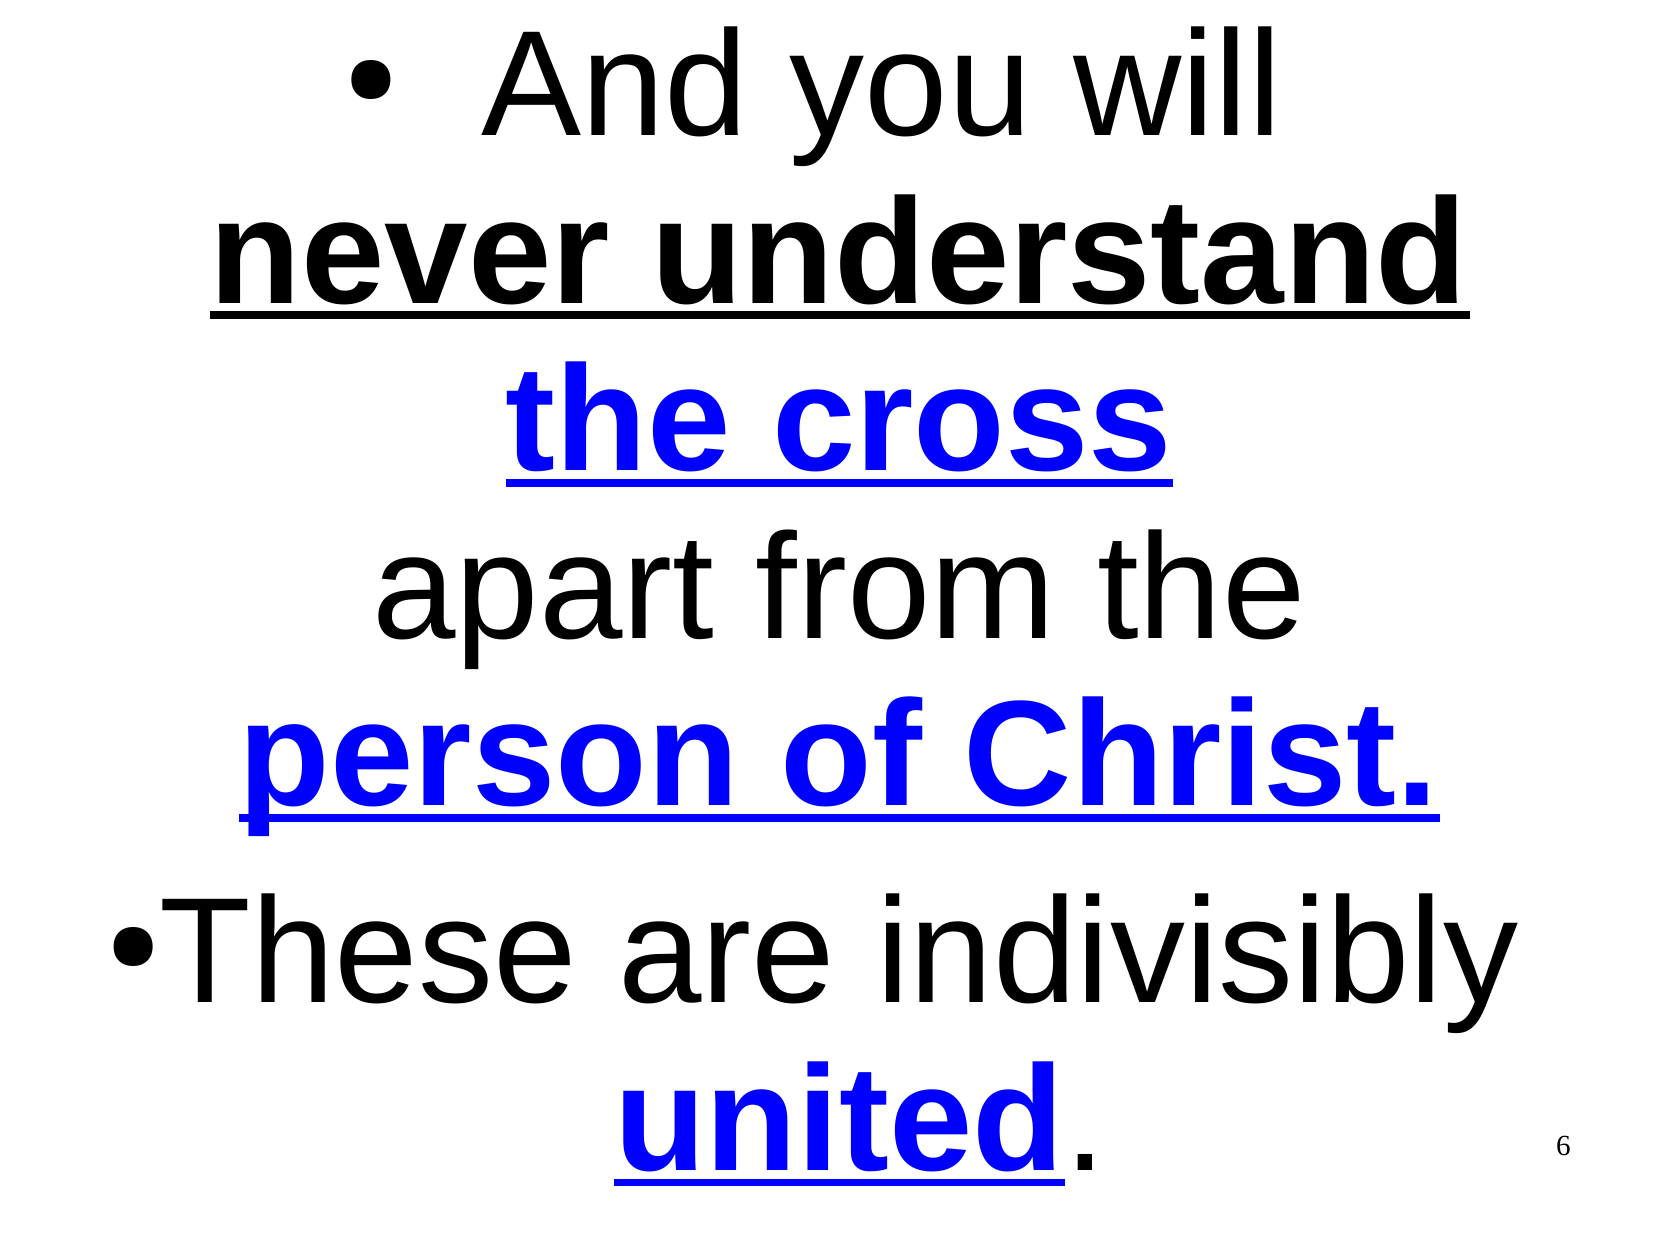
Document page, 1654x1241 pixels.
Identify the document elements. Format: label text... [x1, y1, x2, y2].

list And you will never understand the cross apart from the person of Christ. These are indivisibly united. [0, 0, 1651, 1238]
